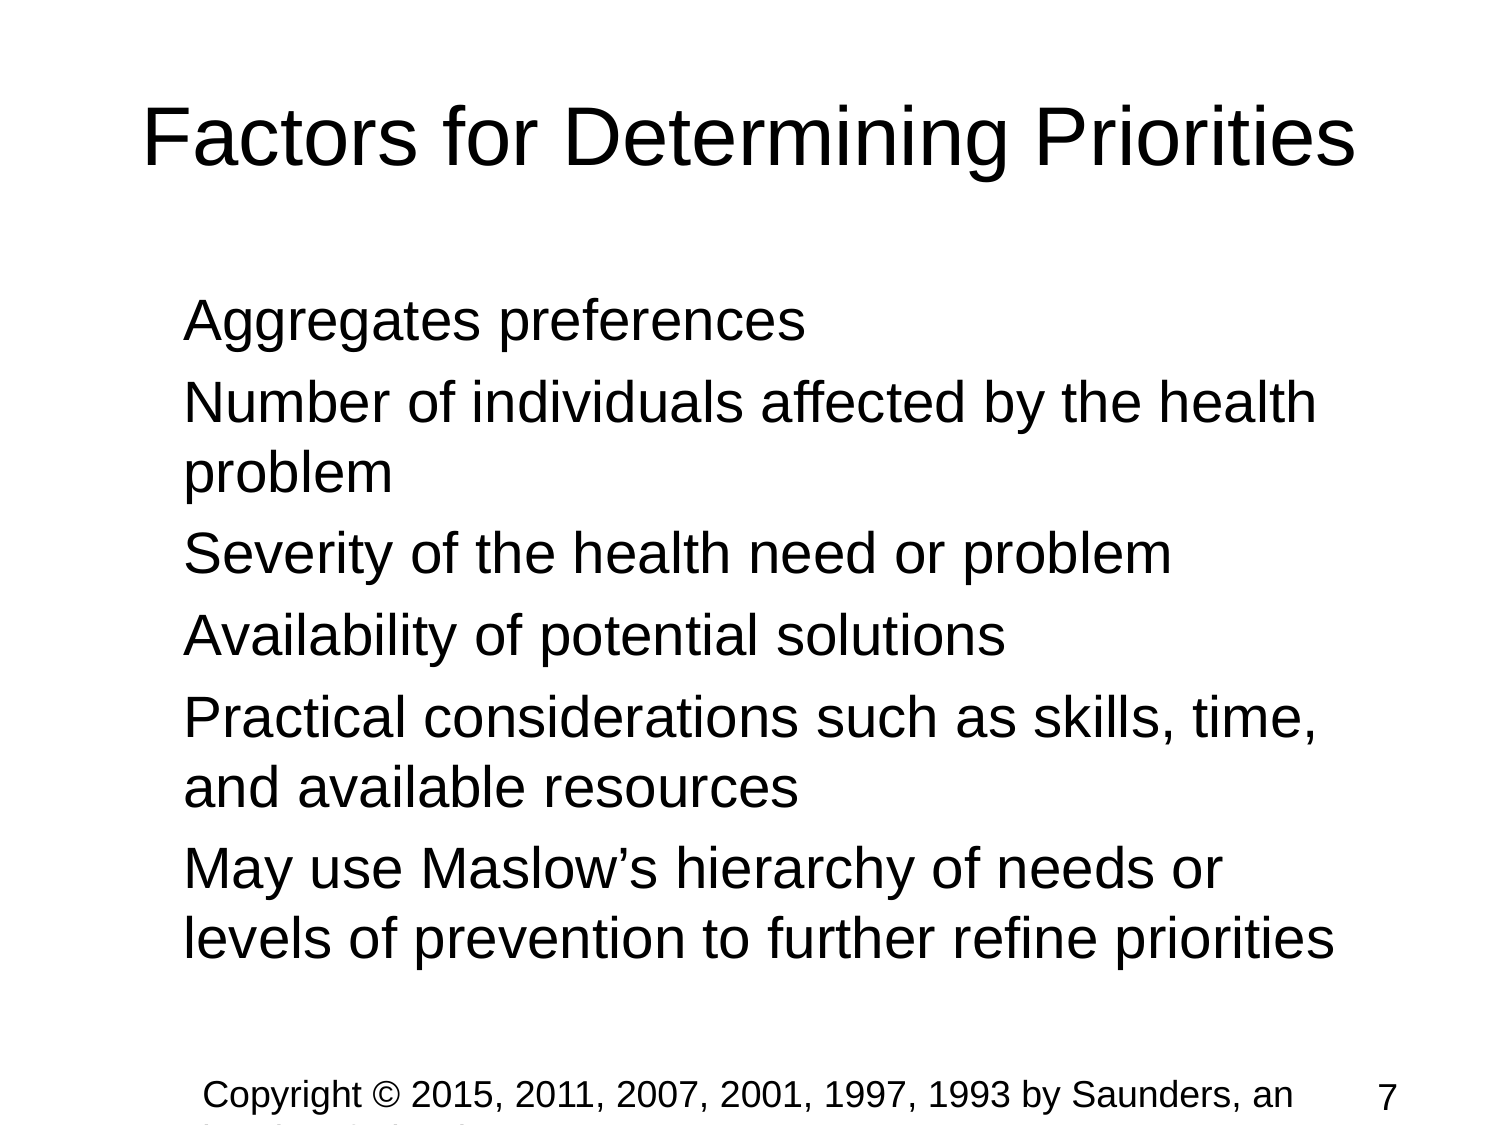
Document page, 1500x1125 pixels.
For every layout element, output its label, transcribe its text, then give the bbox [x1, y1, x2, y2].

title Factors for Determining Priorities [112, 75, 1388, 250]
list Aggregates preferences Number of individuals affected by the health problem Severity of the health need or problem Availability of potential solutions Practical considerations such as skills, time, and available resources May use Maslow’s hierarchy of needs or levels of prevention to further refine priorities [112, 275, 1388, 1050]
slide_number <number> [1362, 1065, 1463, 1125]
footer Copyright © 2015, 2011, 2007, 2001, 1997, 1993 by Saunders, an imprint of Elsevier Inc. [187, 1062, 1313, 1125]
